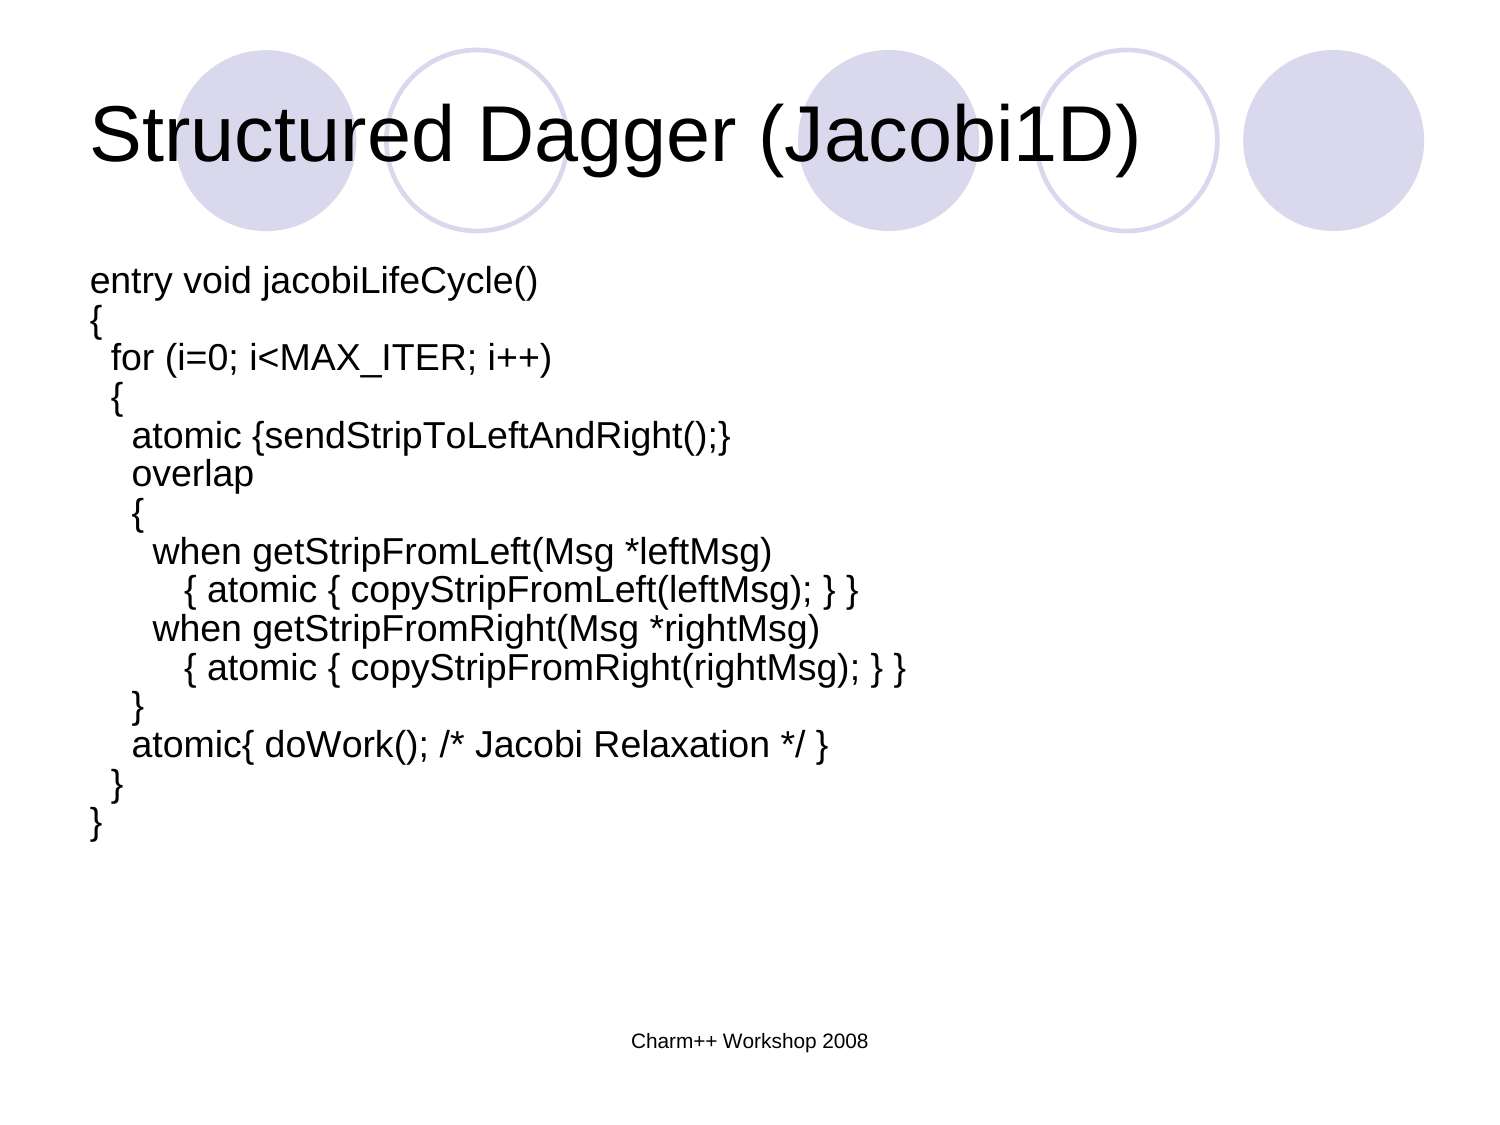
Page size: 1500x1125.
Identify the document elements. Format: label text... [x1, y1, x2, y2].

title Structured Dagger (Jacobi1D) [75, 45, 1426, 233]
list entry void jacobiLifeCycle() { for (i=0; i<MAX_ITER; i++) { atomic {sendStripToLeftAndRight();} overlap { when getStripFromLeft(Msg *leftMsg) { atomic { copyStripFromLeft(leftMsg); } } when getStripFromRight(Msg *rightMsg) { atomic { copyStripFromRight(rightMsg); } } } atomic{ doWork(); /* Jacobi Relaxation */ } } } [75, 262, 1426, 1006]
